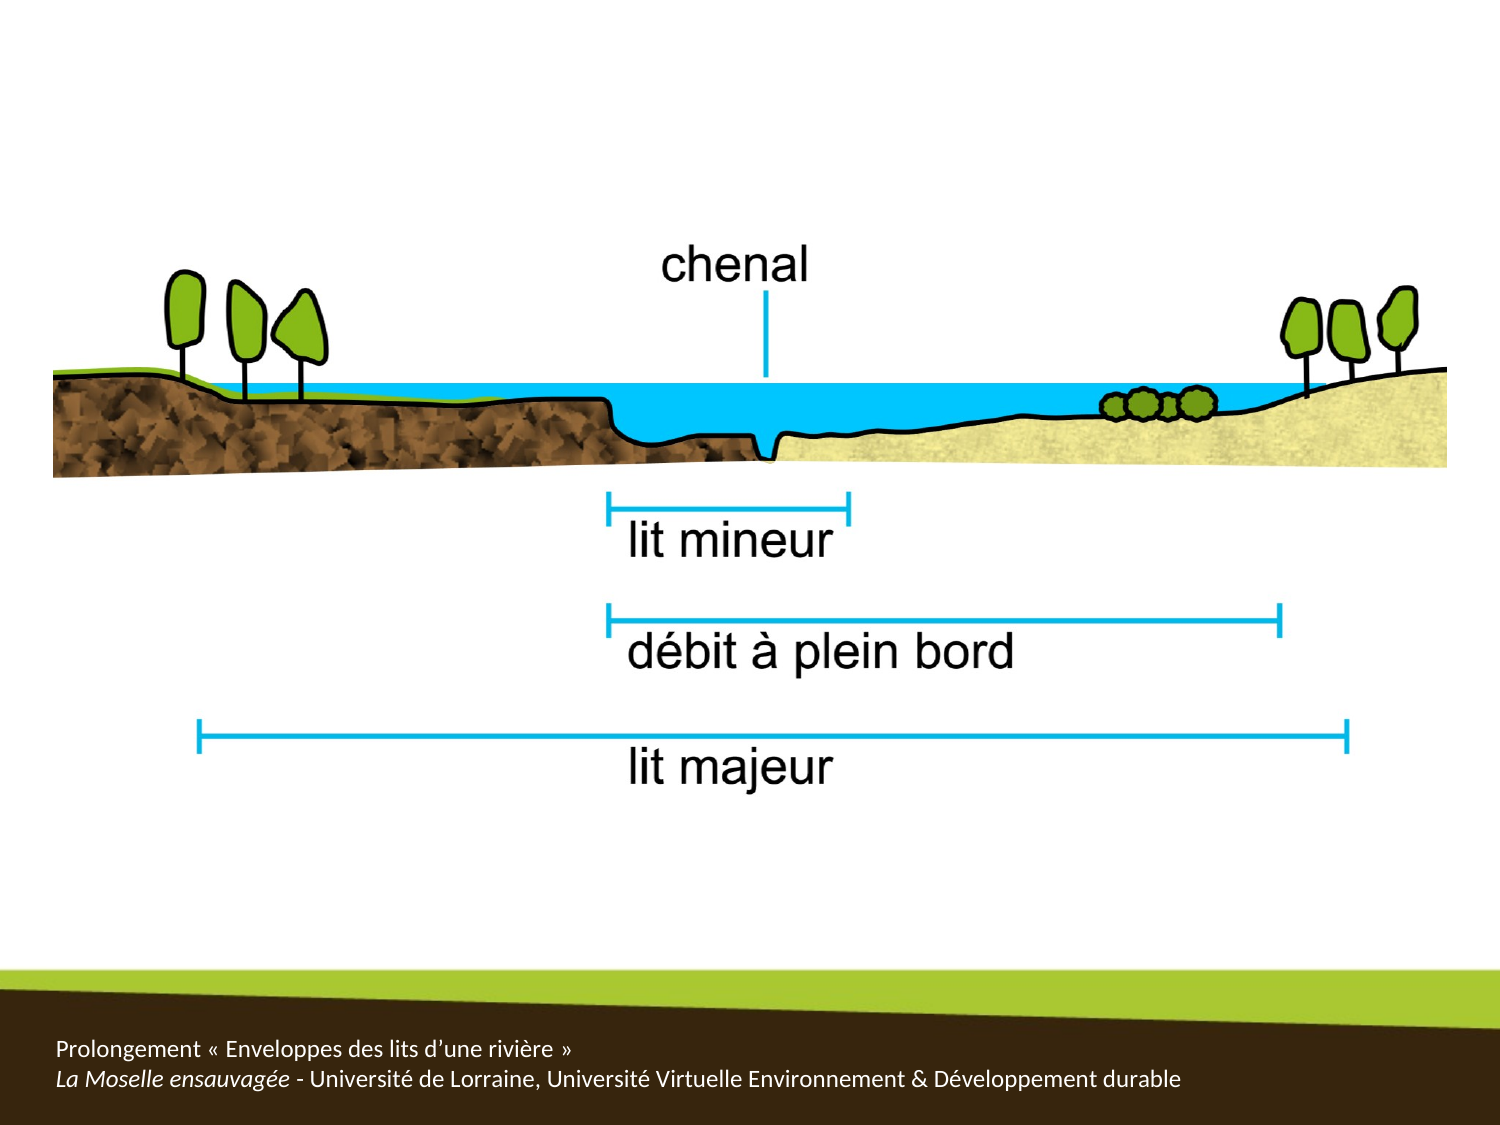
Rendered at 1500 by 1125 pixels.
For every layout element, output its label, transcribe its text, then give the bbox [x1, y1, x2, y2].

text_box Prolongement « Enveloppes des lits d’une rivière » La Moselle ensauvagée - Université de Lorraine, Université Virtuelle Environnement & Développement durable [41, 1011, 1453, 1115]
picture [0, 0, 1500, 1125]
